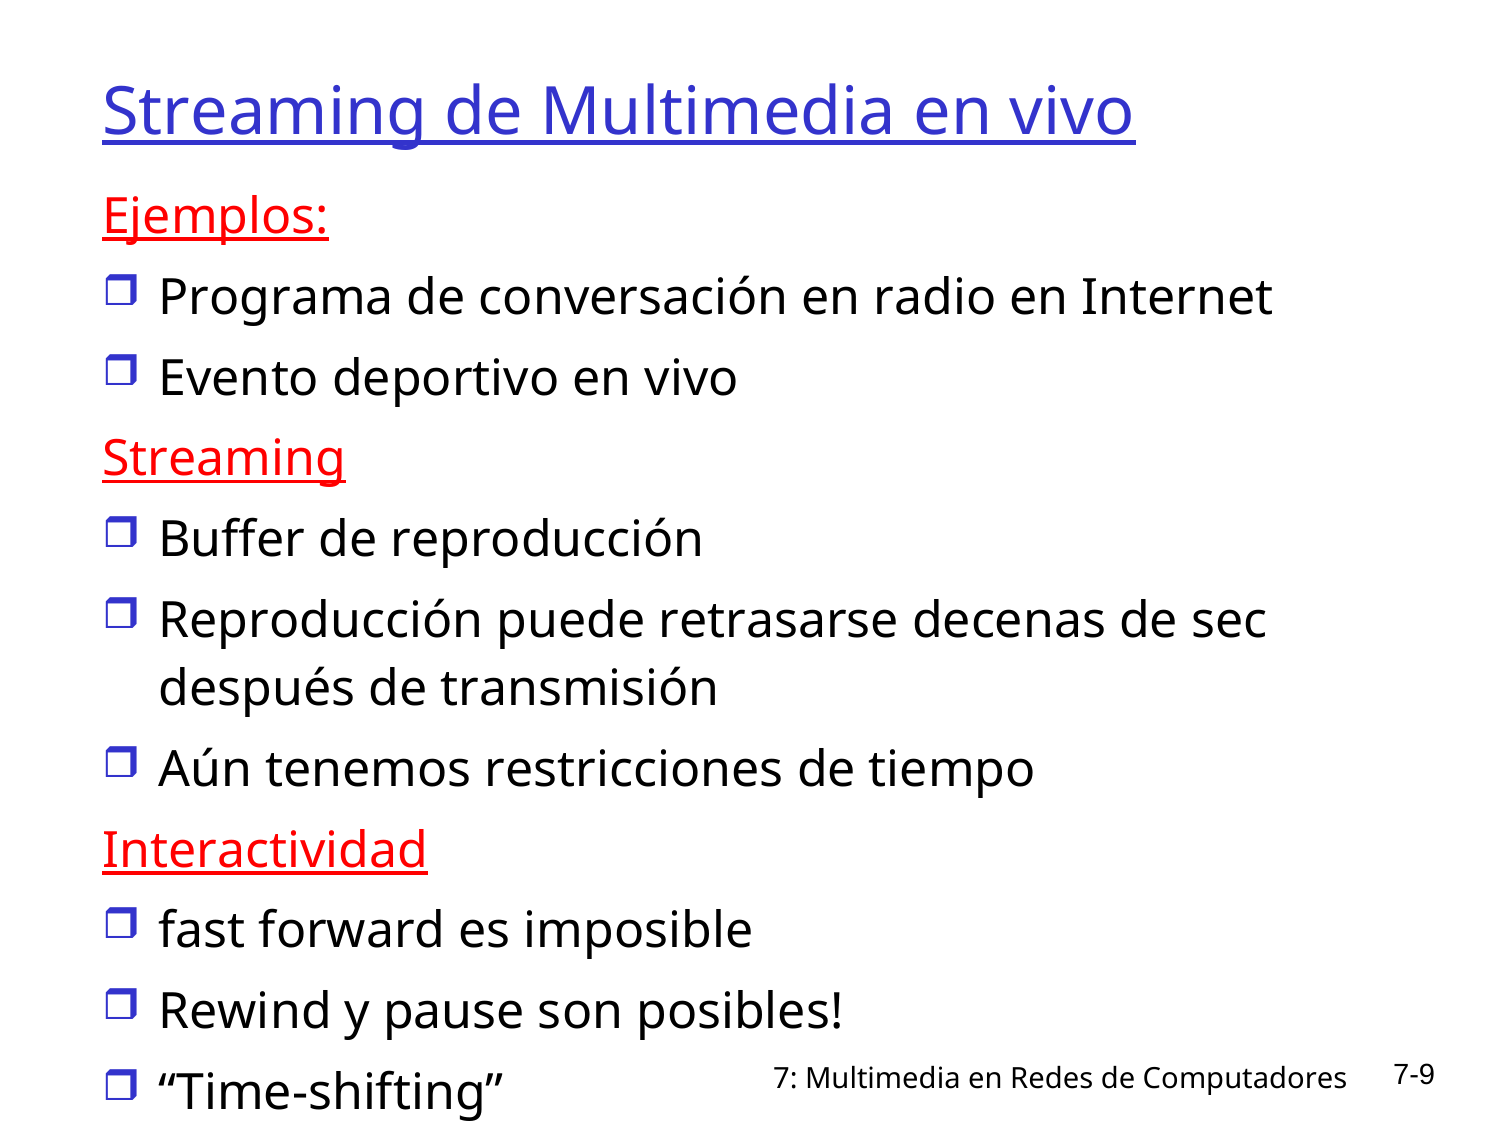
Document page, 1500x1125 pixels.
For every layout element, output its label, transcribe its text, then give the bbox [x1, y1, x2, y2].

title Streaming de Multimedia en vivo [87, 37, 1363, 172]
list Ejemplos: Programa de conversación en radio en Internet Evento deportivo en vivo Streaming Buffer de reproducción Reproducción puede retrasarse decenas de sec después de transmisión Aún tenemos restricciones de tiempo Interactividad fast forward es imposible Rewind y pause son posibles! “Time-shifting” [87, 172, 1363, 1015]
